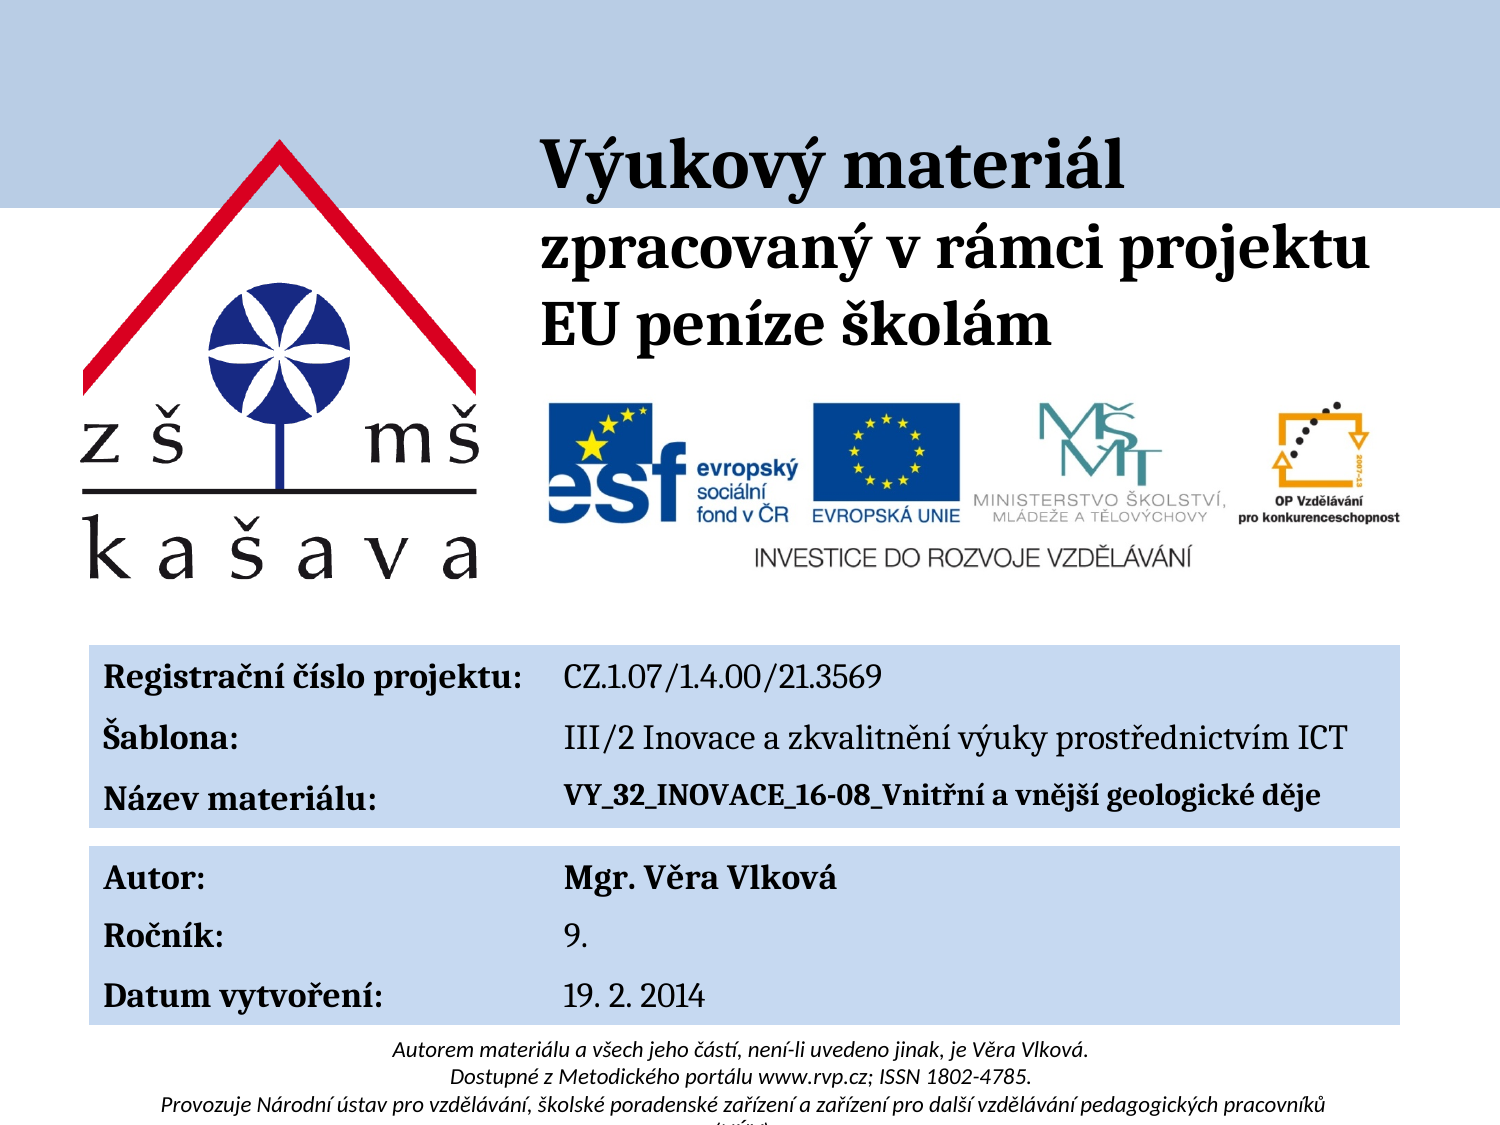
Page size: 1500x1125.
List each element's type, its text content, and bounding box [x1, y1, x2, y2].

text_box Výukový materiál zpracovaný v rámci projektu EU peníze školám [538, 108, 1500, 367]
table_header Mgr. Věra Vlková [549, 846, 1400, 904]
table_header Autor: [89, 846, 549, 904]
table_cell Ročník: [89, 904, 549, 965]
table_cell 19. 2. 2014 [549, 965, 1400, 1025]
text_box [0, 0, 1500, 208]
table_cell Datum vytvoření: [89, 965, 549, 1025]
table_cell VY_32_INOVACE_16-08_Vnitřní a vnější geologické děje [549, 767, 1400, 828]
table_cell Šablona: [89, 706, 549, 767]
table_cell Název materiálu: [89, 767, 549, 828]
picture [19, 101, 1424, 620]
table_cell 9. [549, 904, 1400, 965]
table_header Registrační číslo projektu: [89, 645, 549, 706]
text_box Autorem materiálu a všech jeho částí, není-li uvedeno jinak, je Věra Vlková. Dostupné z Metodického portálu www.rvp.cz; ISSN 1802-4785. Provozuje Národní ústav pro vzdělávání, školské poradenské zařízení a zařízení pro další vzdělávání pedagogických pracovníků (NÚV). [112, 1026, 1377, 1125]
table_header CZ.1.07/1.4.00/21.3569 [549, 645, 1400, 706]
table_cell III/2 Inovace a zkvalitnění výuky prostřednictvím ICT [549, 706, 1400, 767]
